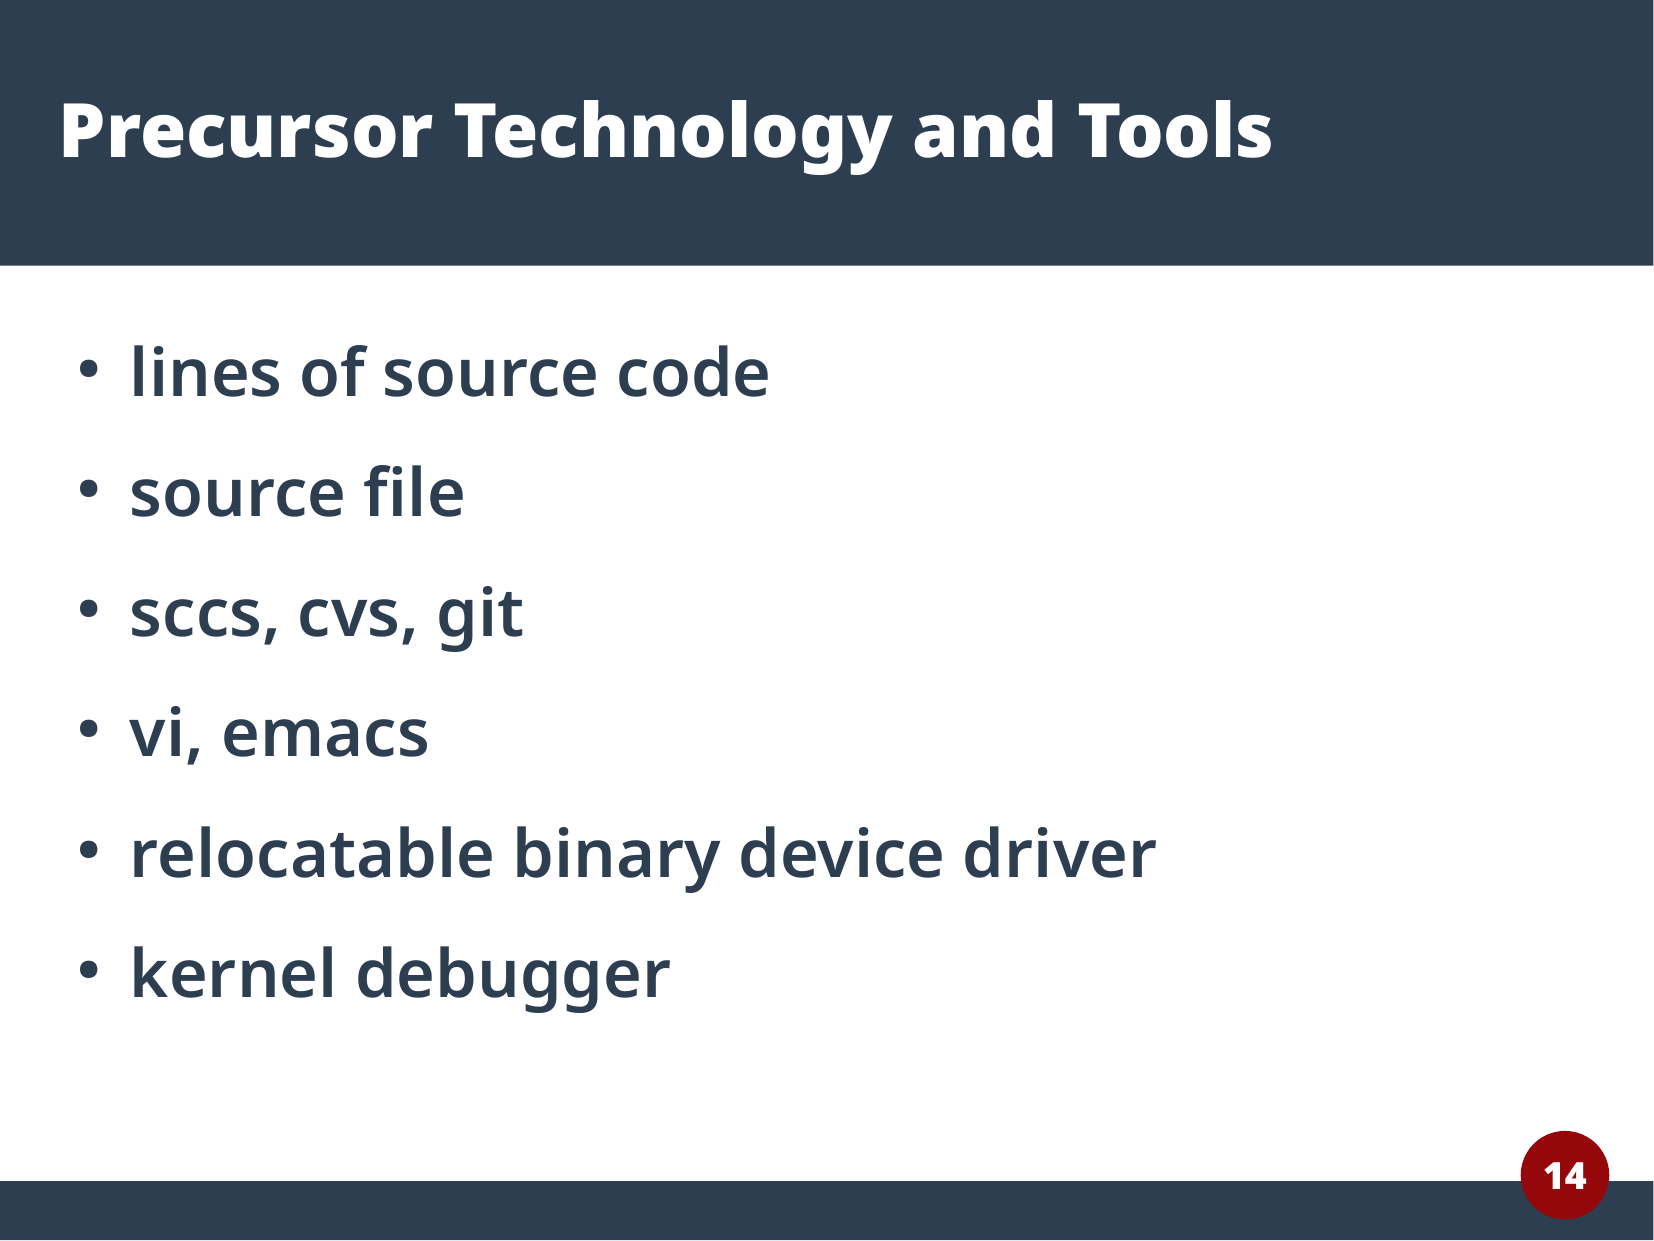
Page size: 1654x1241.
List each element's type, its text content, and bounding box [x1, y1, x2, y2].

text_box [59, 49, 1595, 207]
list lines of source code source file sccs, cvs, git vi, emacs relocatable binary device driver kernel debugger [59, 324, 1595, 1152]
